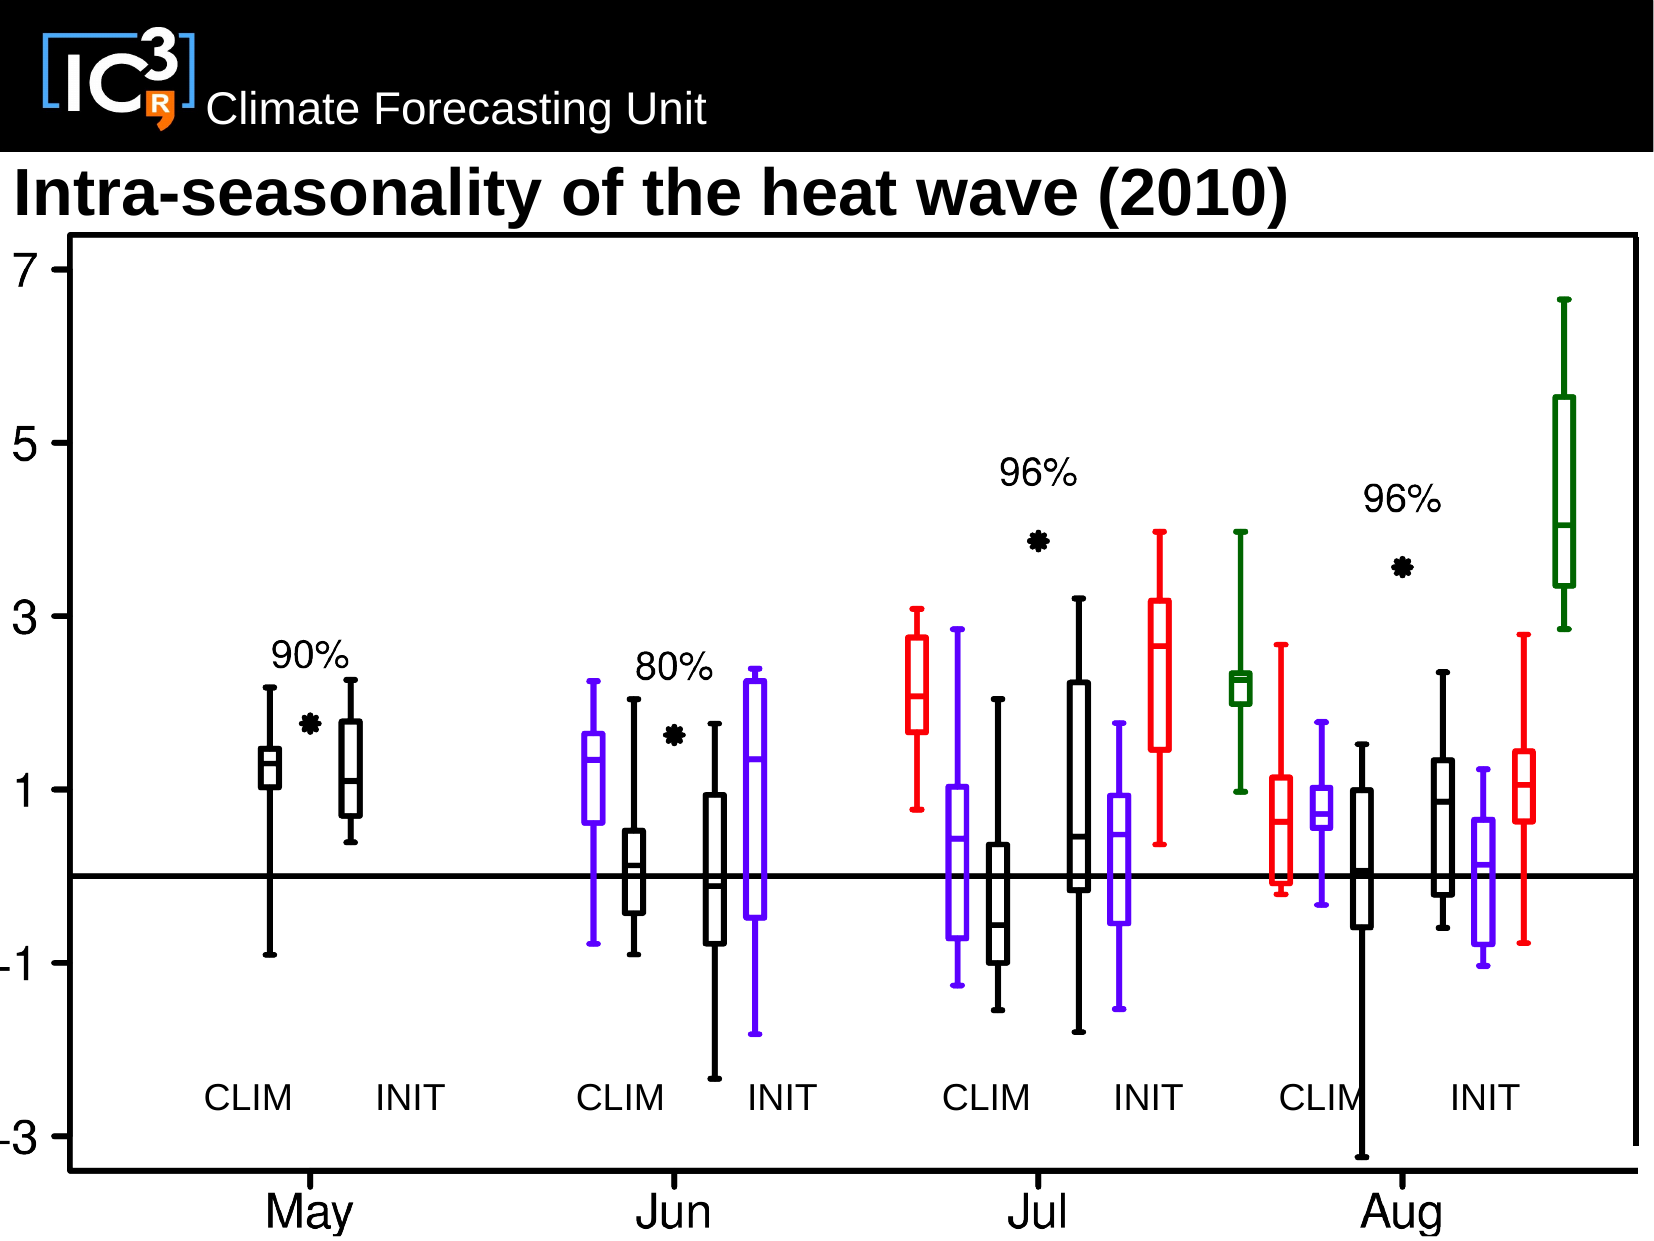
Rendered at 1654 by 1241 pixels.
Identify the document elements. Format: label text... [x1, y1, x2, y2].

picture [0, 231, 1640, 1239]
text_box Intra-seasonality of the heat wave (2010) [0, 147, 1653, 238]
text_box Climate Forecasting Unit [190, 70, 791, 146]
text_box [230, 0, 1653, 147]
picture [1, 0, 230, 147]
